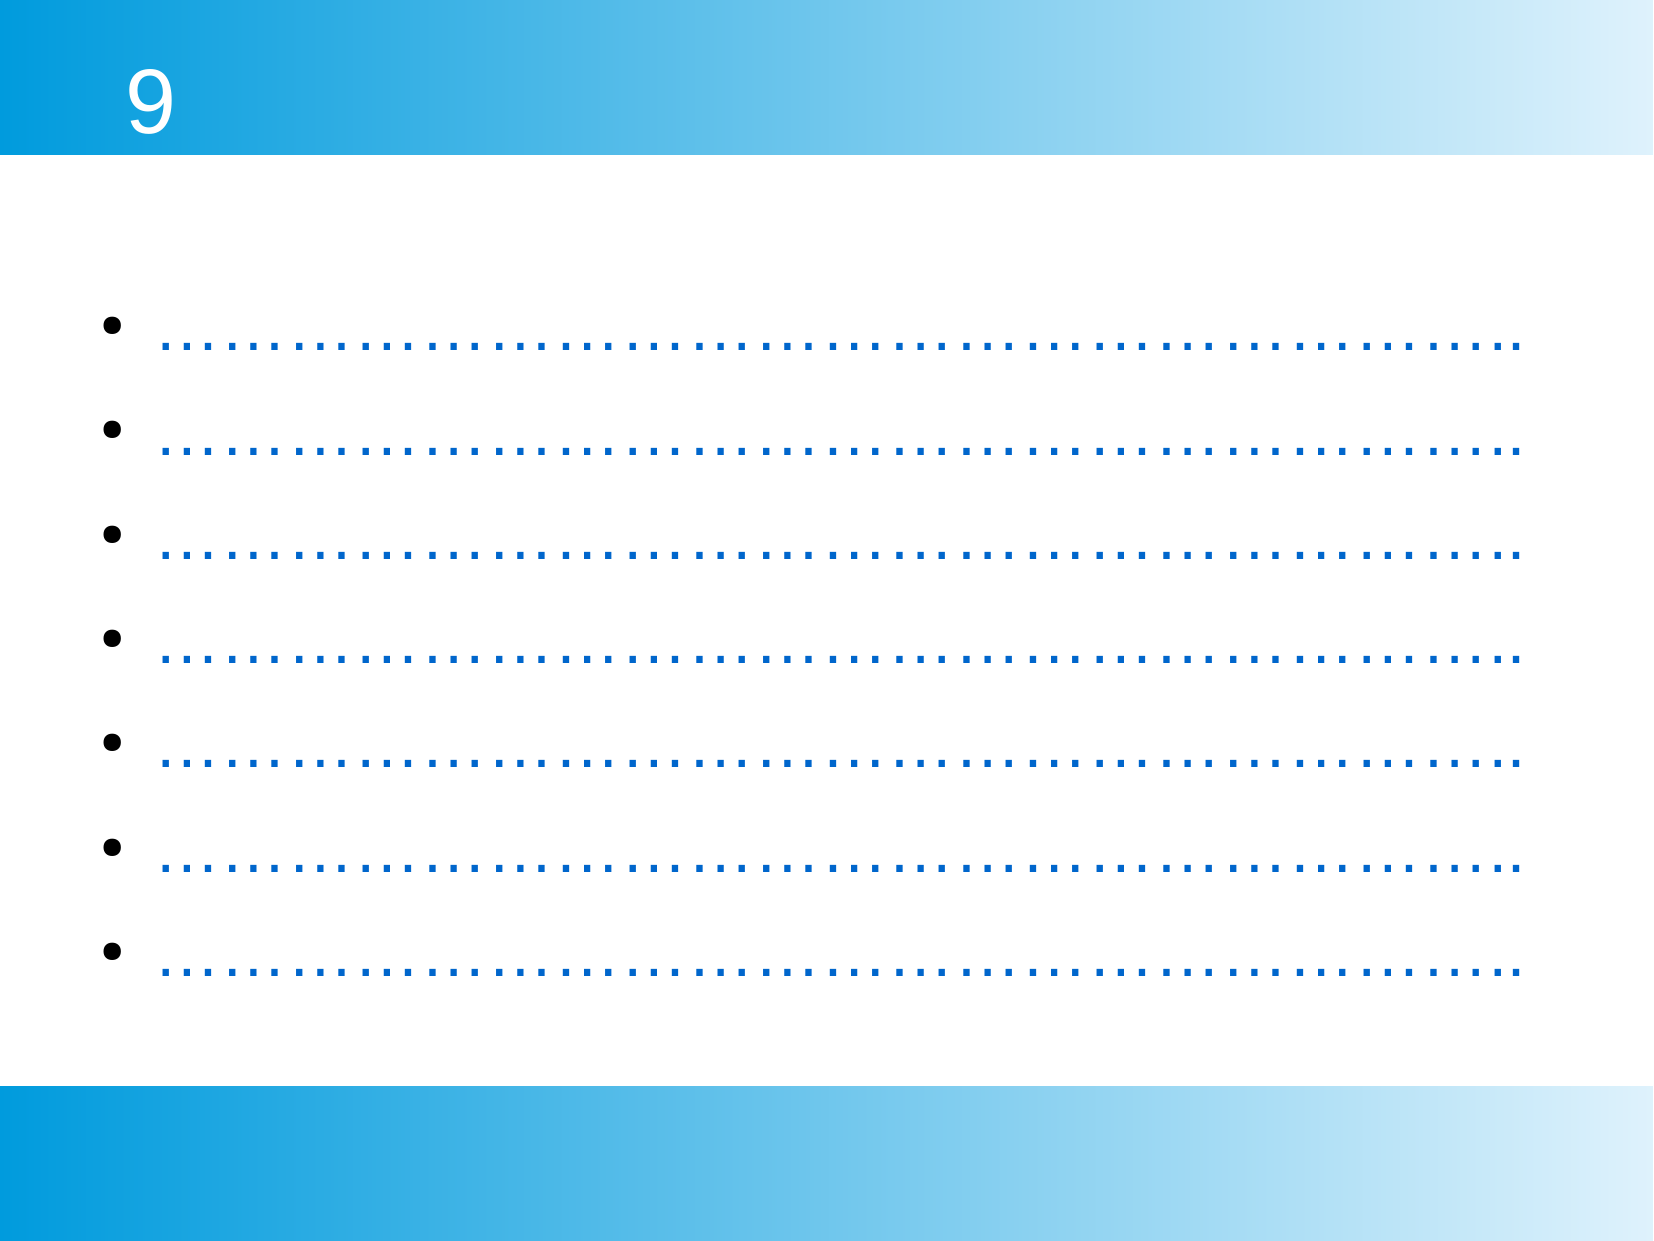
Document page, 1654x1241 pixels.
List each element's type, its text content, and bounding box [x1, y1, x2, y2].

title 9 [82, 49, 1571, 155]
list …………………………………………………….. …………………………………………………….. …………………………………………………….. …………………………………………………….. …………………………………………………….. …………………………………………………….. …………………………………………………….. [82, 290, 1571, 1010]
